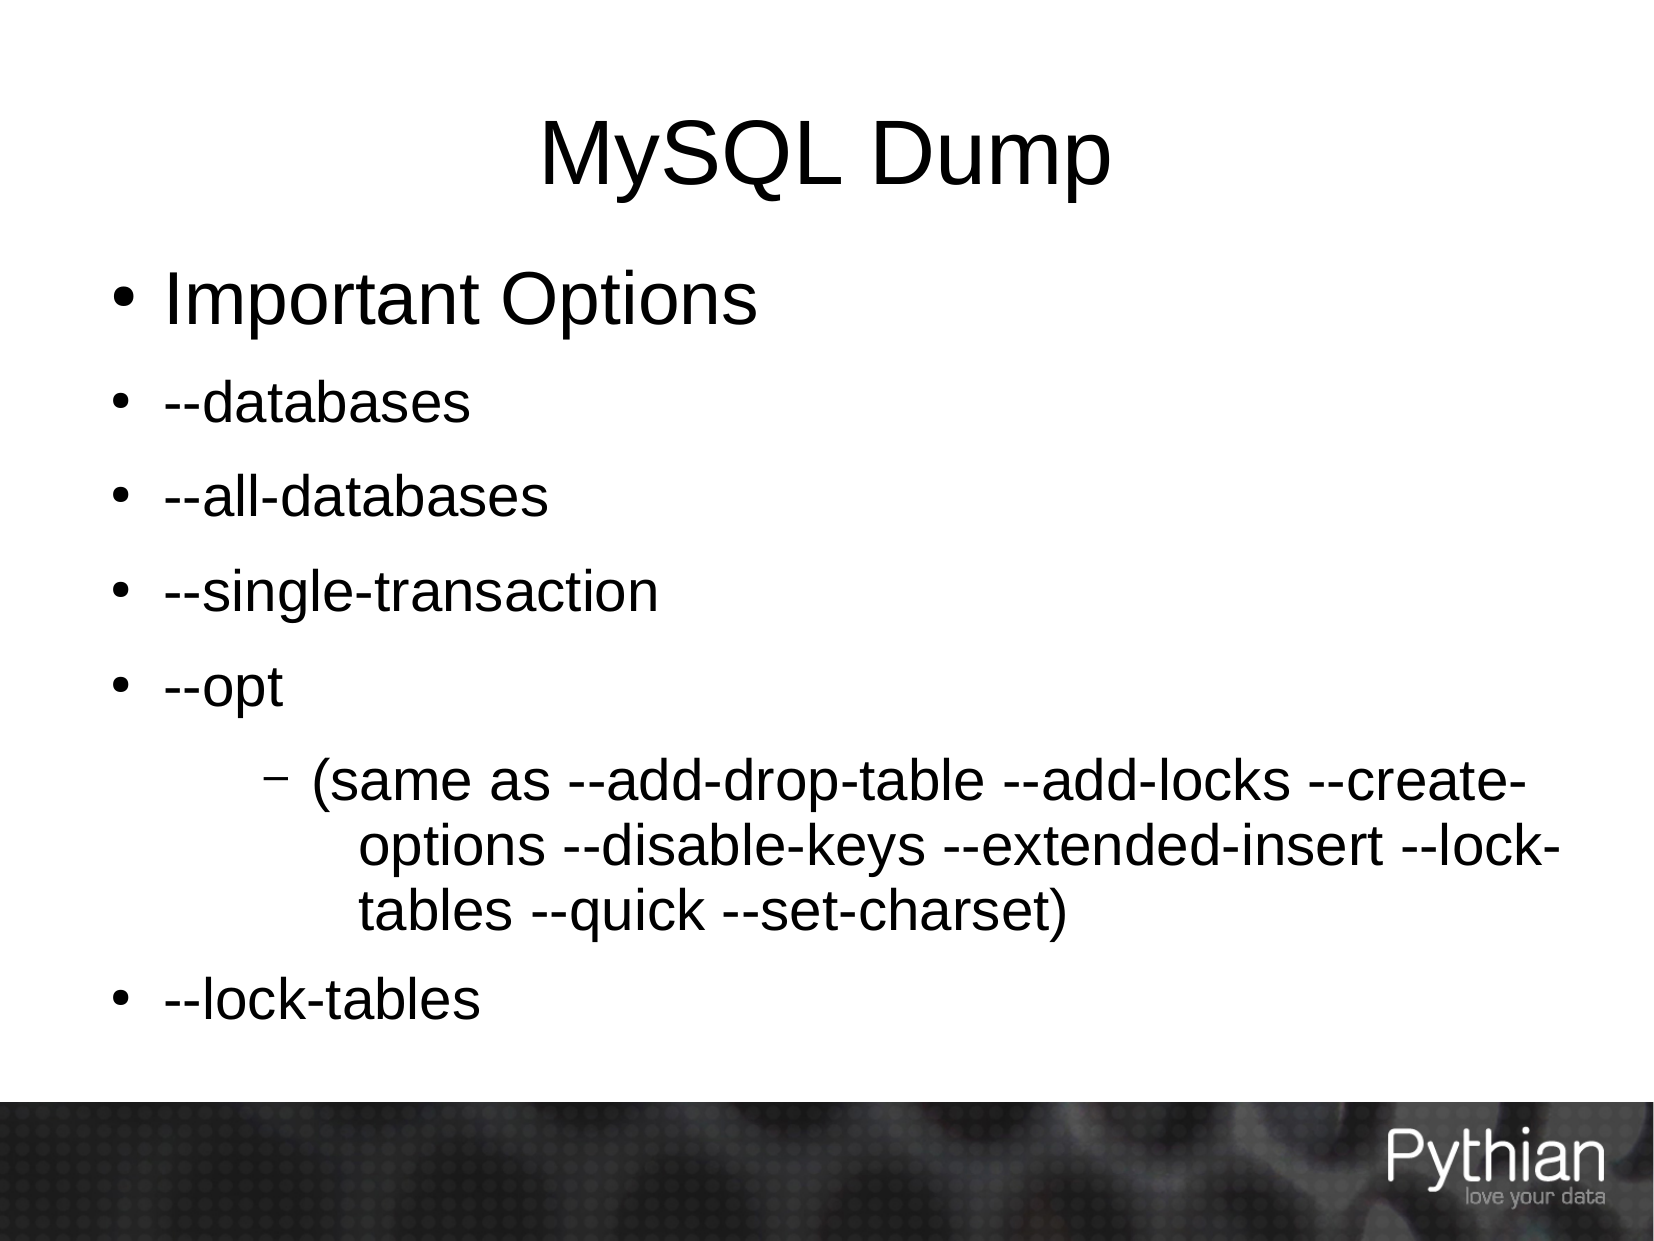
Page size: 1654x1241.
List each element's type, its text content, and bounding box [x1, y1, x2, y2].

list Important Options --databases --all-databases --single-transaction --opt (same as --add-drop-table --add-locks --create-options --disable-keys --extended-insert --lock-tables --quick --set-charset) --lock-tables [74, 256, 1654, 1125]
title MySQL Dump [82, 49, 1571, 256]
picture [0, 1102, 1654, 1241]
